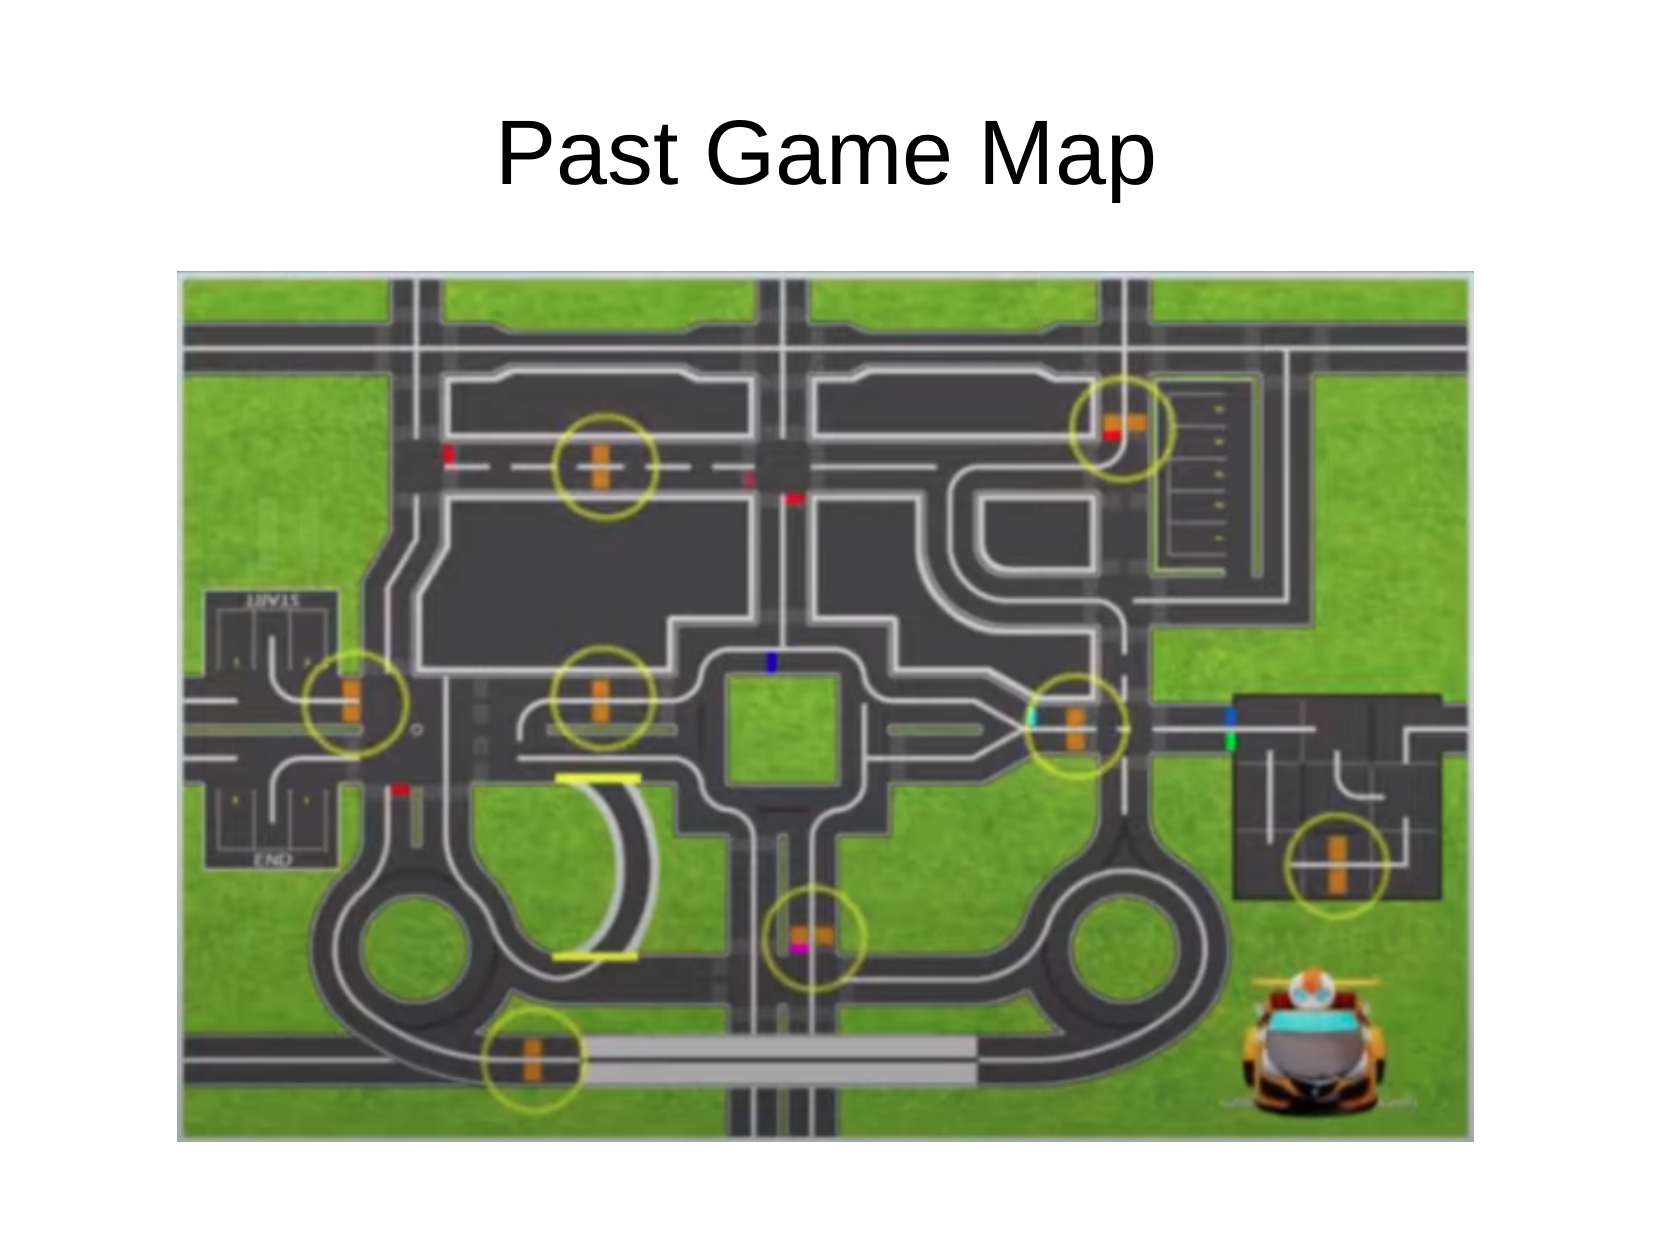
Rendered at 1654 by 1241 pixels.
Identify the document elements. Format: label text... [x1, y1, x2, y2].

title Past Game Map [82, 49, 1571, 257]
picture [177, 271, 1474, 1142]
